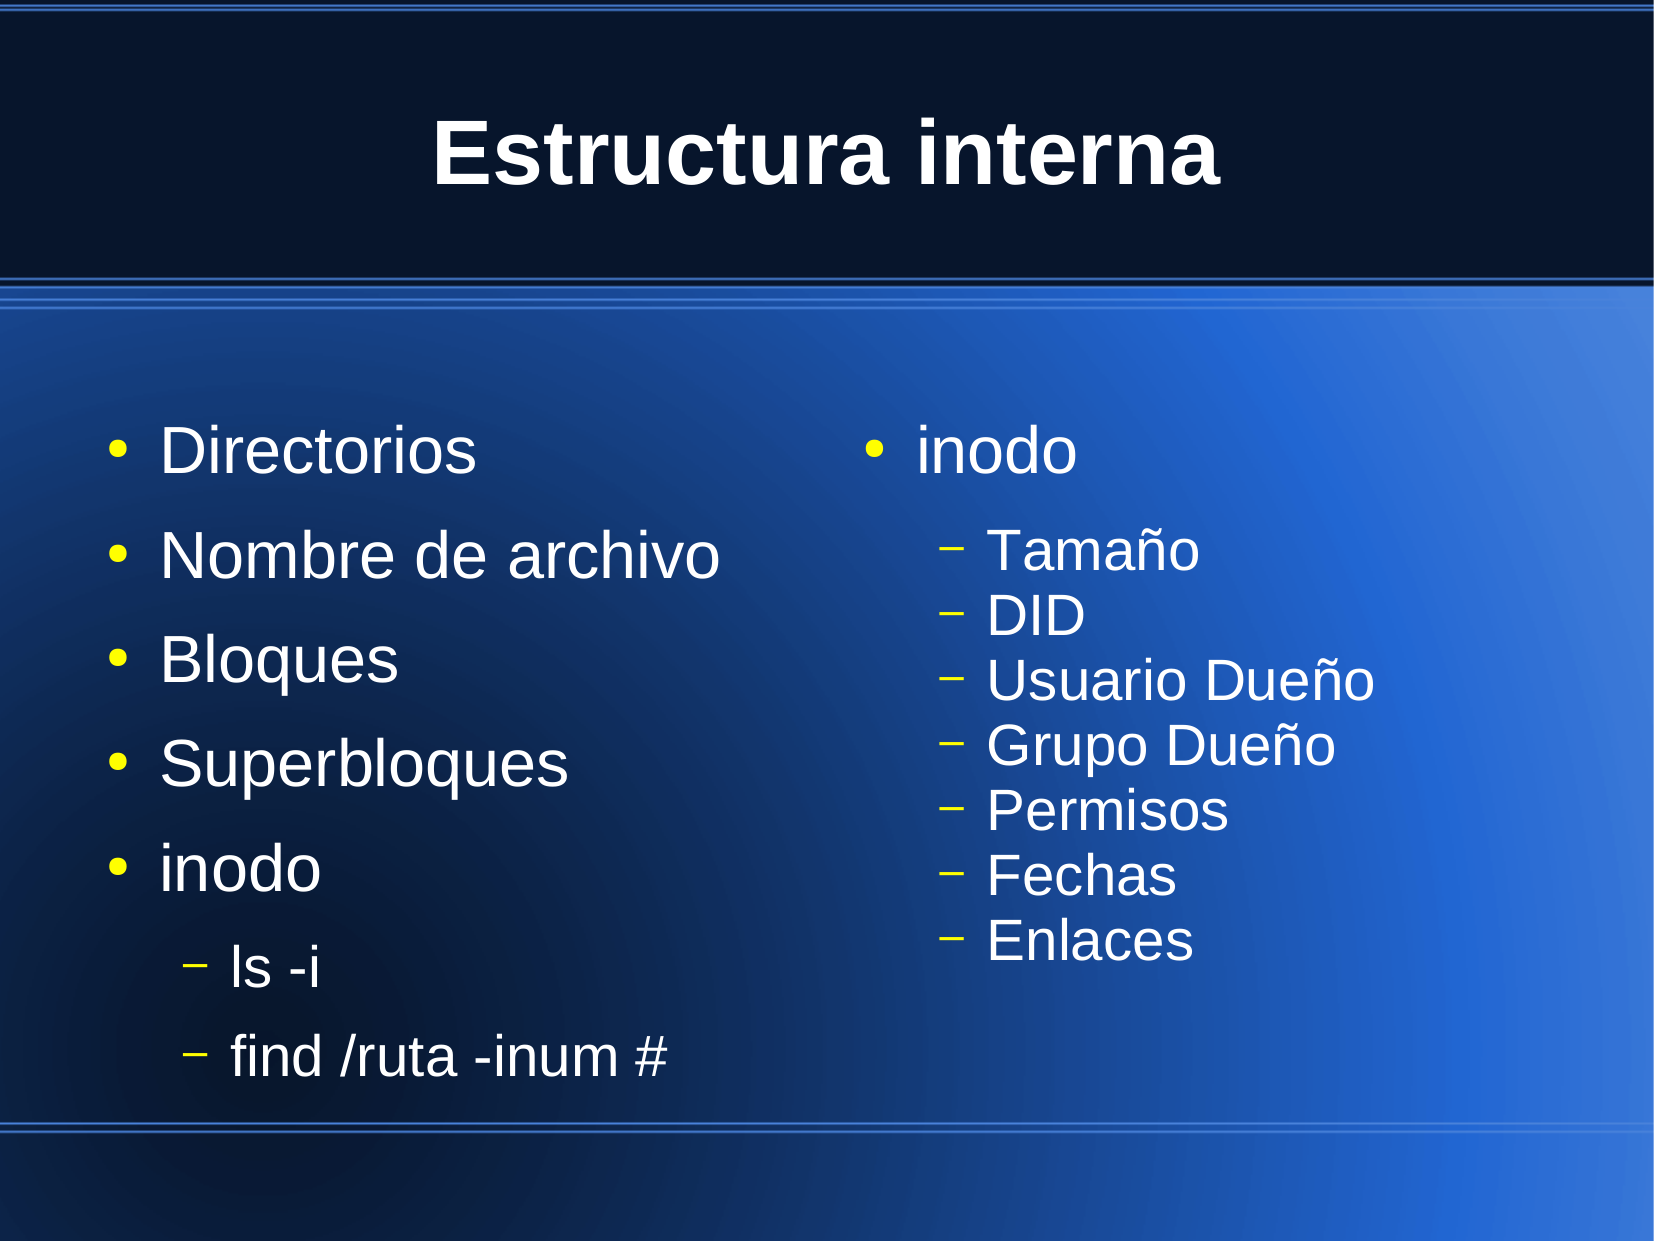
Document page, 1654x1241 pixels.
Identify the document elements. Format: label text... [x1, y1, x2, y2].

list inodo Tamaño DID Usuario Dueño Grupo Dueño Permisos Fechas Enlaces [845, 413, 1566, 1064]
picture [0, 0, 1654, 1241]
list Directorios Nombre de archivo Bloques Superbloques inodo ls -i find /ruta -inum # [88, 413, 809, 1089]
title Estructura interna [82, 49, 1571, 257]
